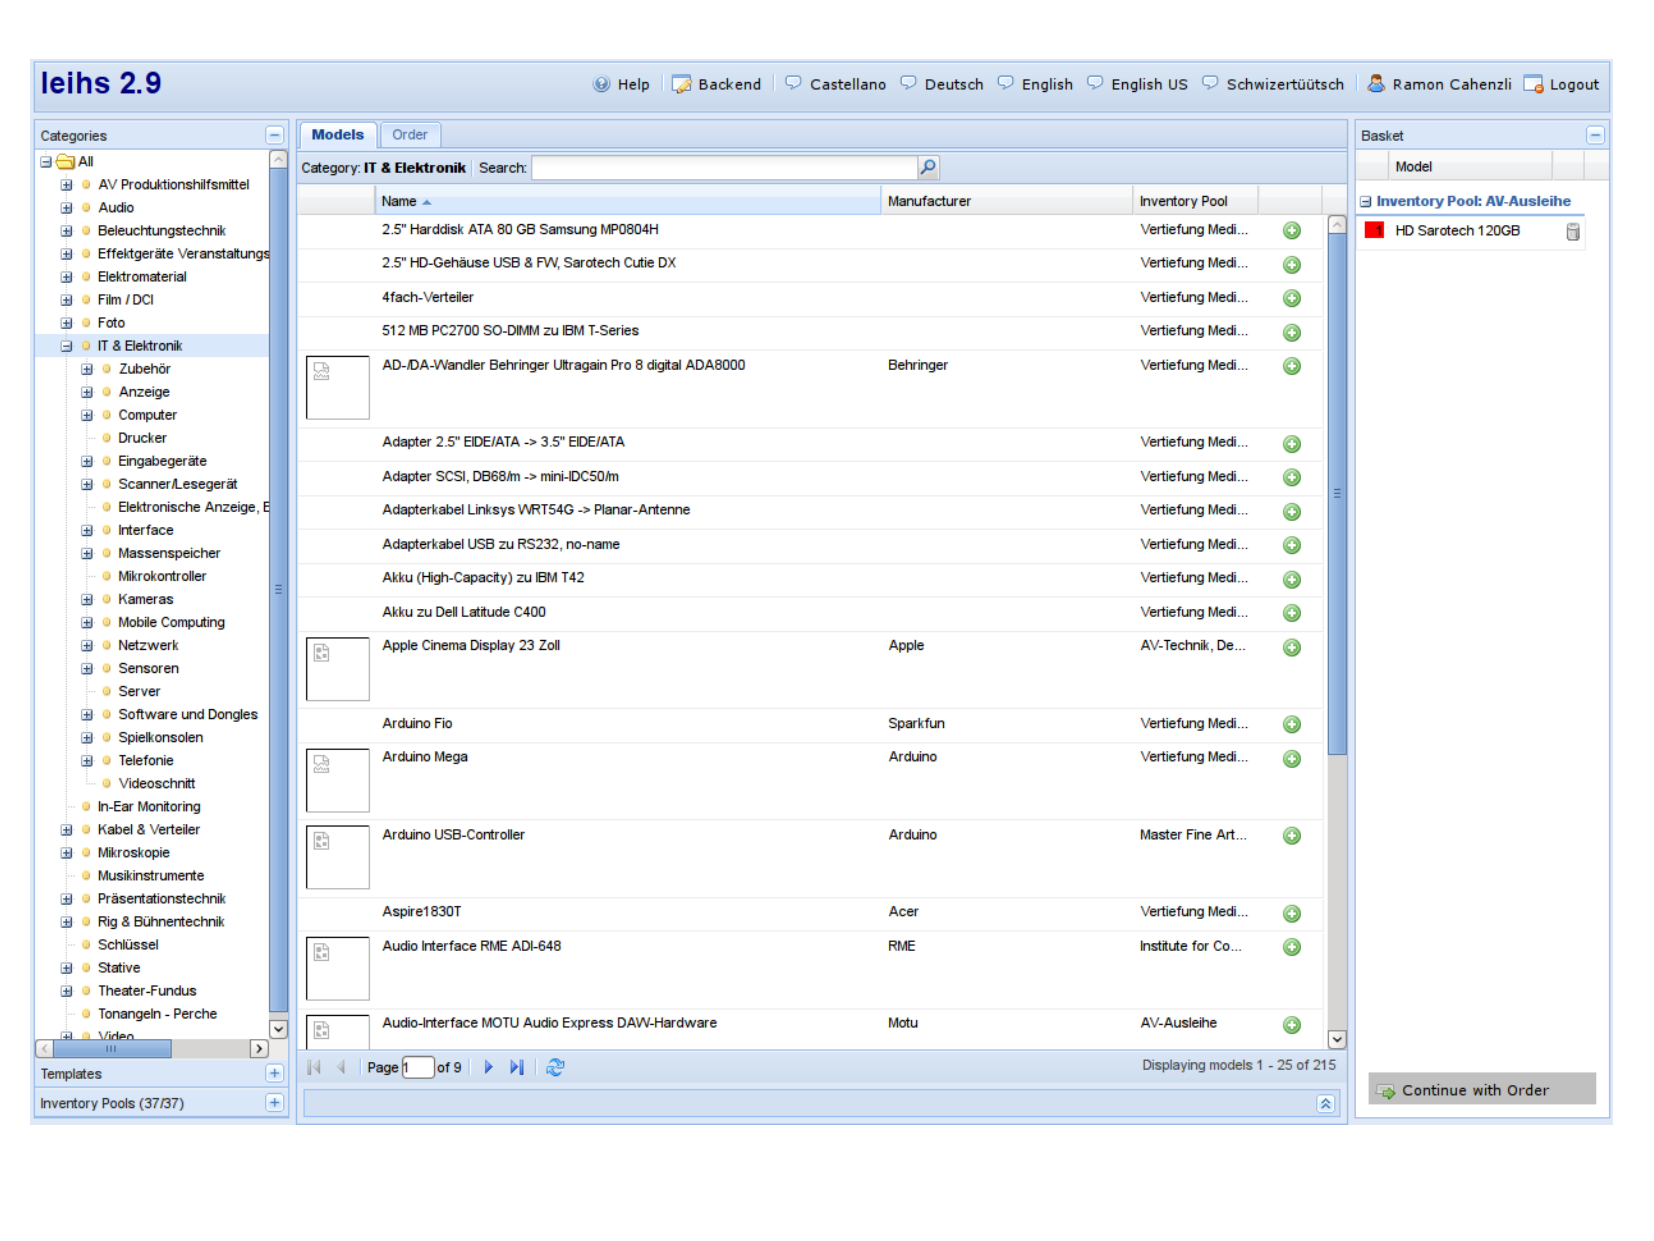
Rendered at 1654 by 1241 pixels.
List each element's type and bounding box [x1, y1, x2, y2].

picture [30, 59, 1613, 1126]
